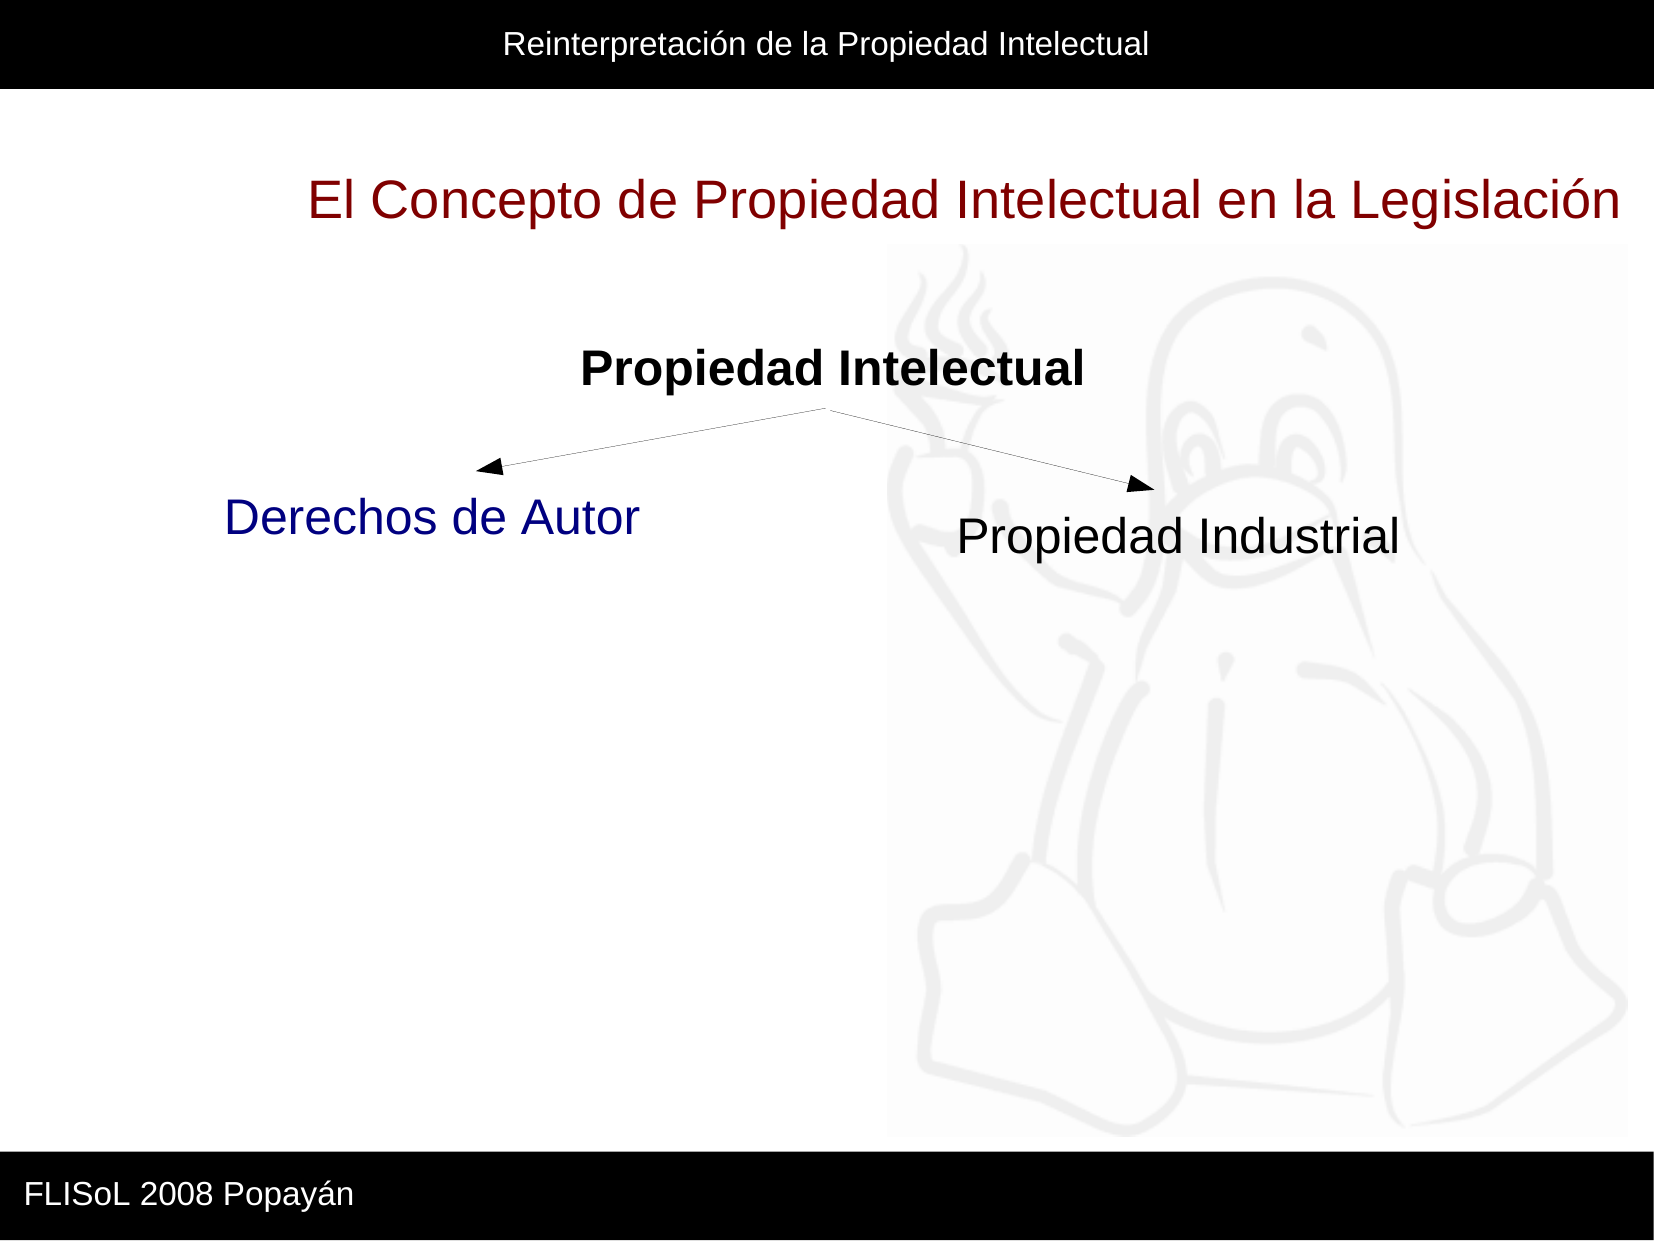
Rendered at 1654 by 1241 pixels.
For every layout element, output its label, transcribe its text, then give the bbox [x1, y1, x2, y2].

text_box Propiedad Industrial [956, 508, 1401, 565]
text_box Propiedad Intelectual [580, 340, 1087, 397]
picture [887, 244, 1628, 1137]
title El Concepto de Propiedad Intelectual en la Legislación [147, 147, 1625, 252]
text_box Derechos de Autor [223, 489, 672, 547]
